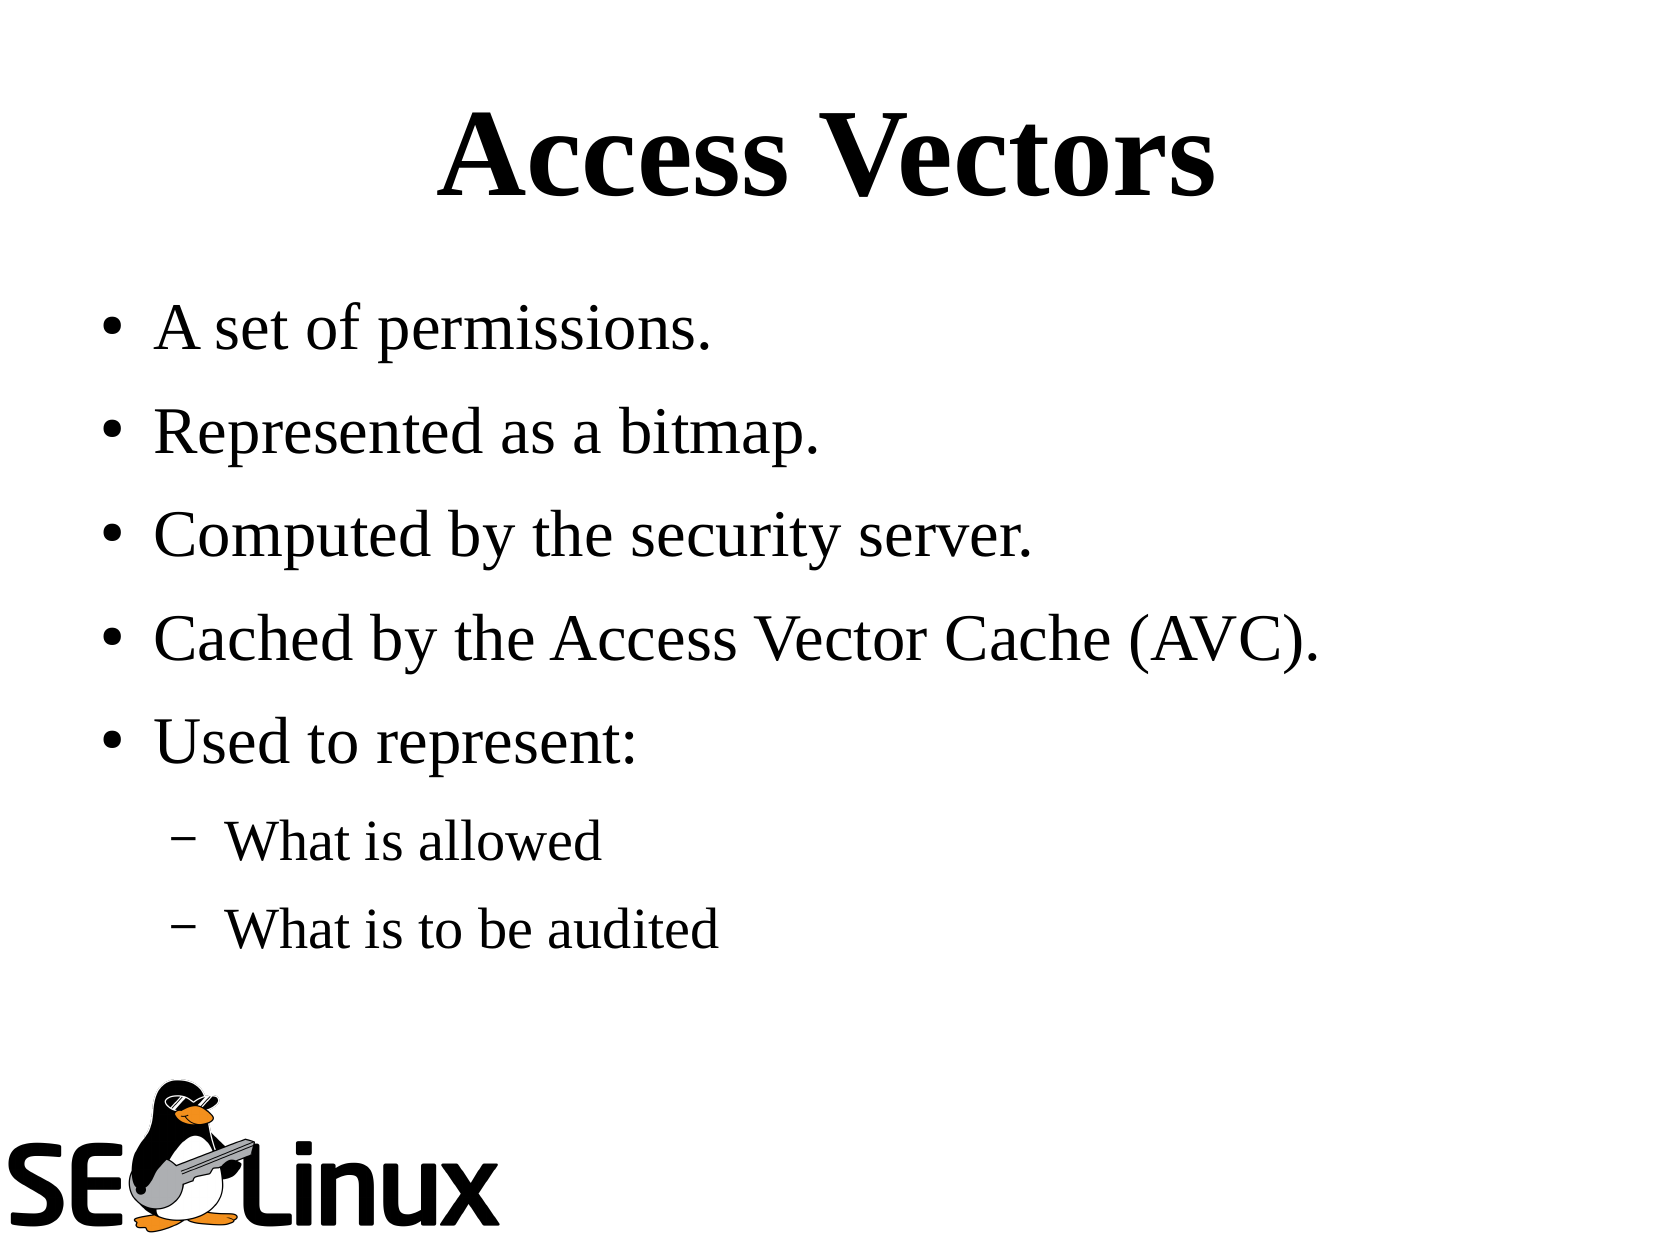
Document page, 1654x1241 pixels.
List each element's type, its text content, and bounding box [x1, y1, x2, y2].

title Access Vectors [82, 49, 1571, 257]
list A set of permissions. Represented as a bitmap. Computed by the security server. Cached by the Access Vector Cache (AVC). Used to represent: What is allowed What is to be audited [82, 290, 1571, 1010]
picture [0, 919, 526, 1241]
